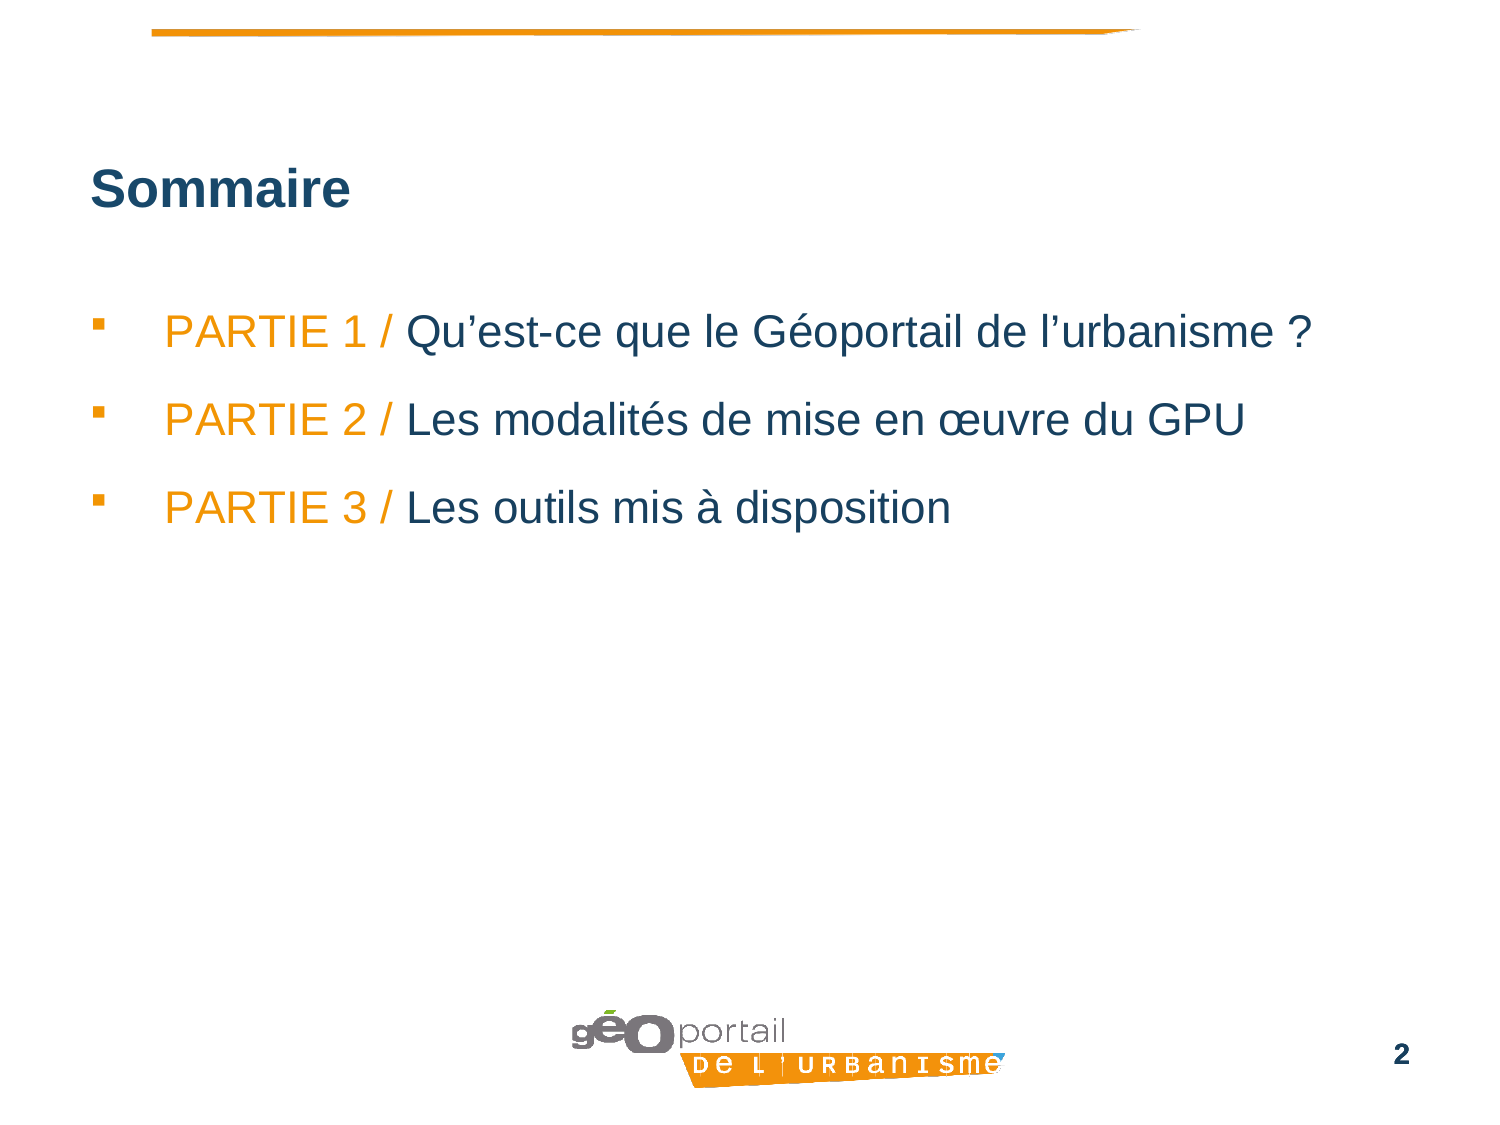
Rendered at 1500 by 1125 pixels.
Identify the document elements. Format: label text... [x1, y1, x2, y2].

title Sommaire [75, 104, 1426, 267]
text_box PARTIE 1 / Qu’est-ce que le Géoportail de l’urbanisme ? PARTIE 2 / Les modalités de mise en œuvre du GPU PARTIE 3 / Les outils mis à disposition [75, 293, 1426, 992]
text_box <numéro> [1249, 1026, 1426, 1081]
picture [536, 992, 1037, 1125]
